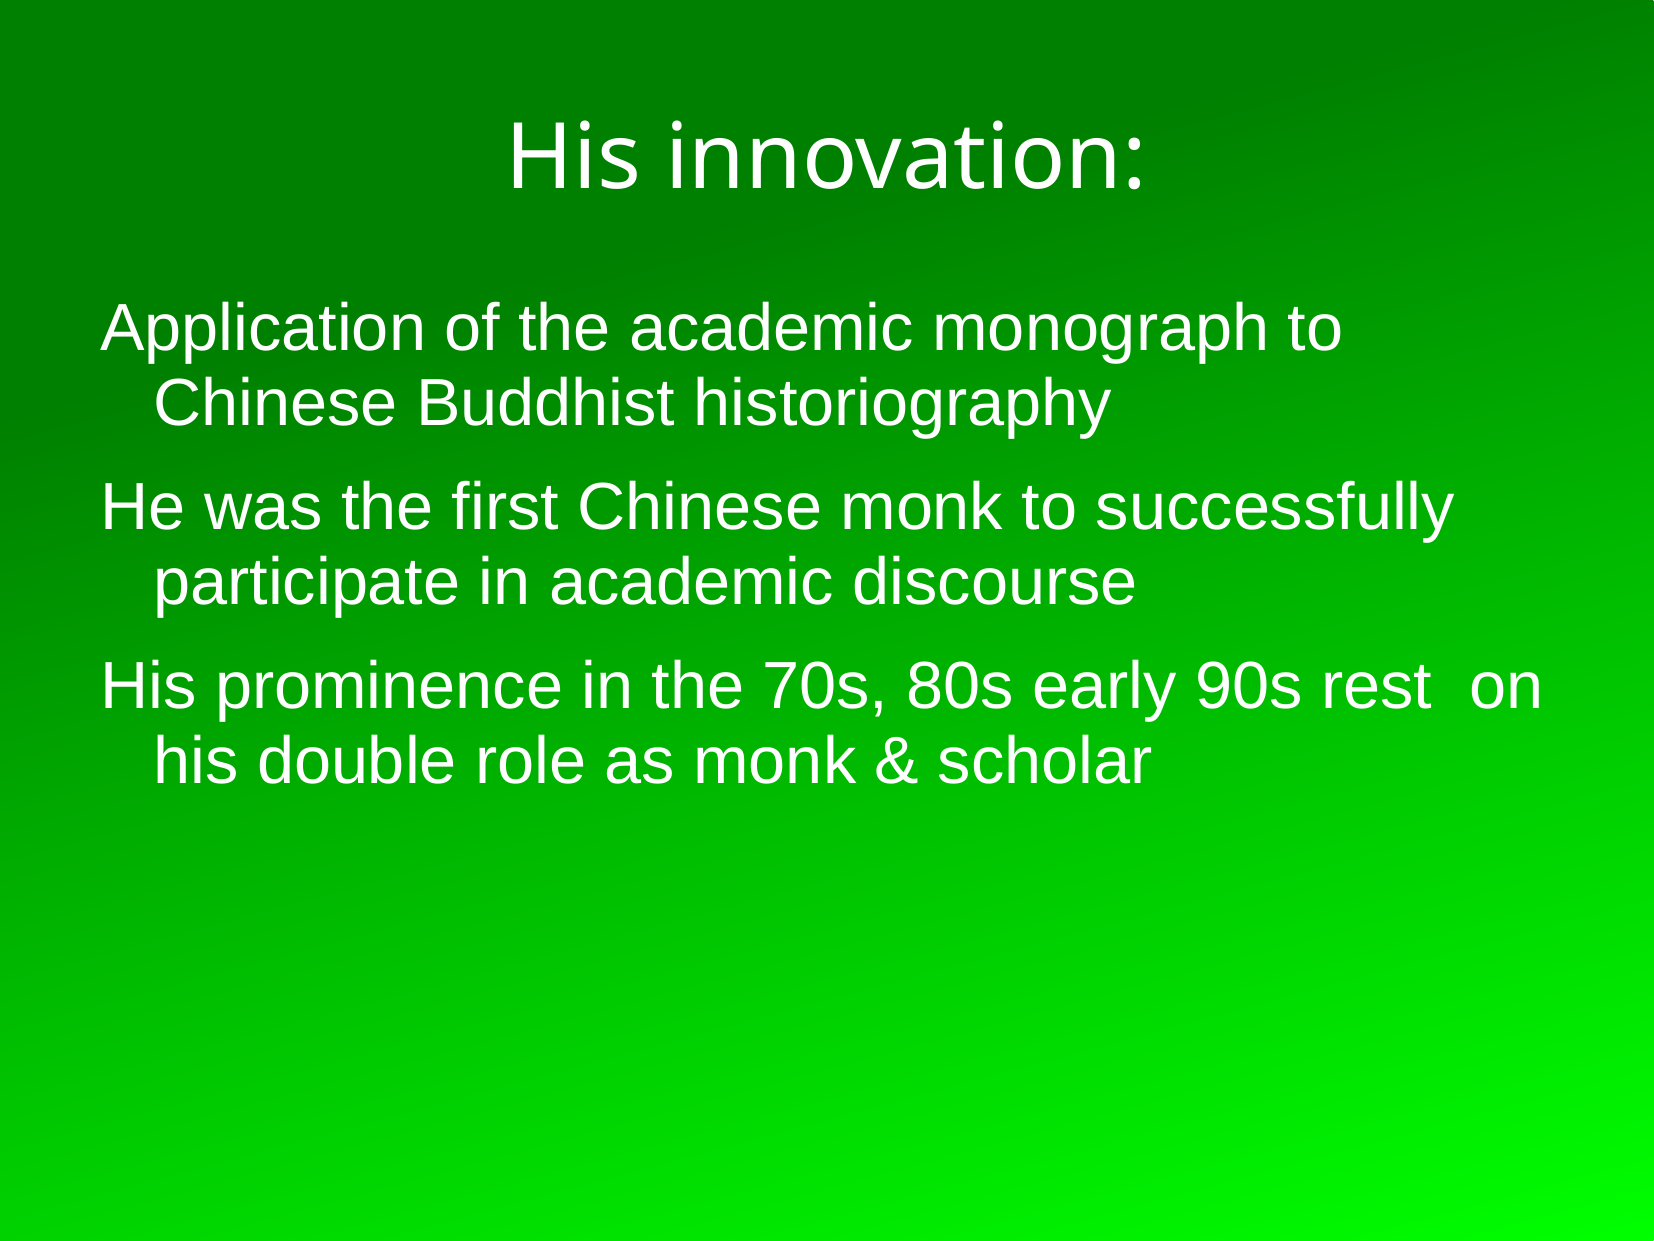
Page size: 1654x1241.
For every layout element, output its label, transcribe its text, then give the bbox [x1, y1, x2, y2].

title His innovation: [82, 49, 1571, 257]
list Application of the academic monograph to Chinese Buddhist historiography He was the first Chinese monk to successfully participate in academic discourse His prominence in the 70s, 80s early 90s rest on his double role as monk & scholar [82, 290, 1571, 1109]
